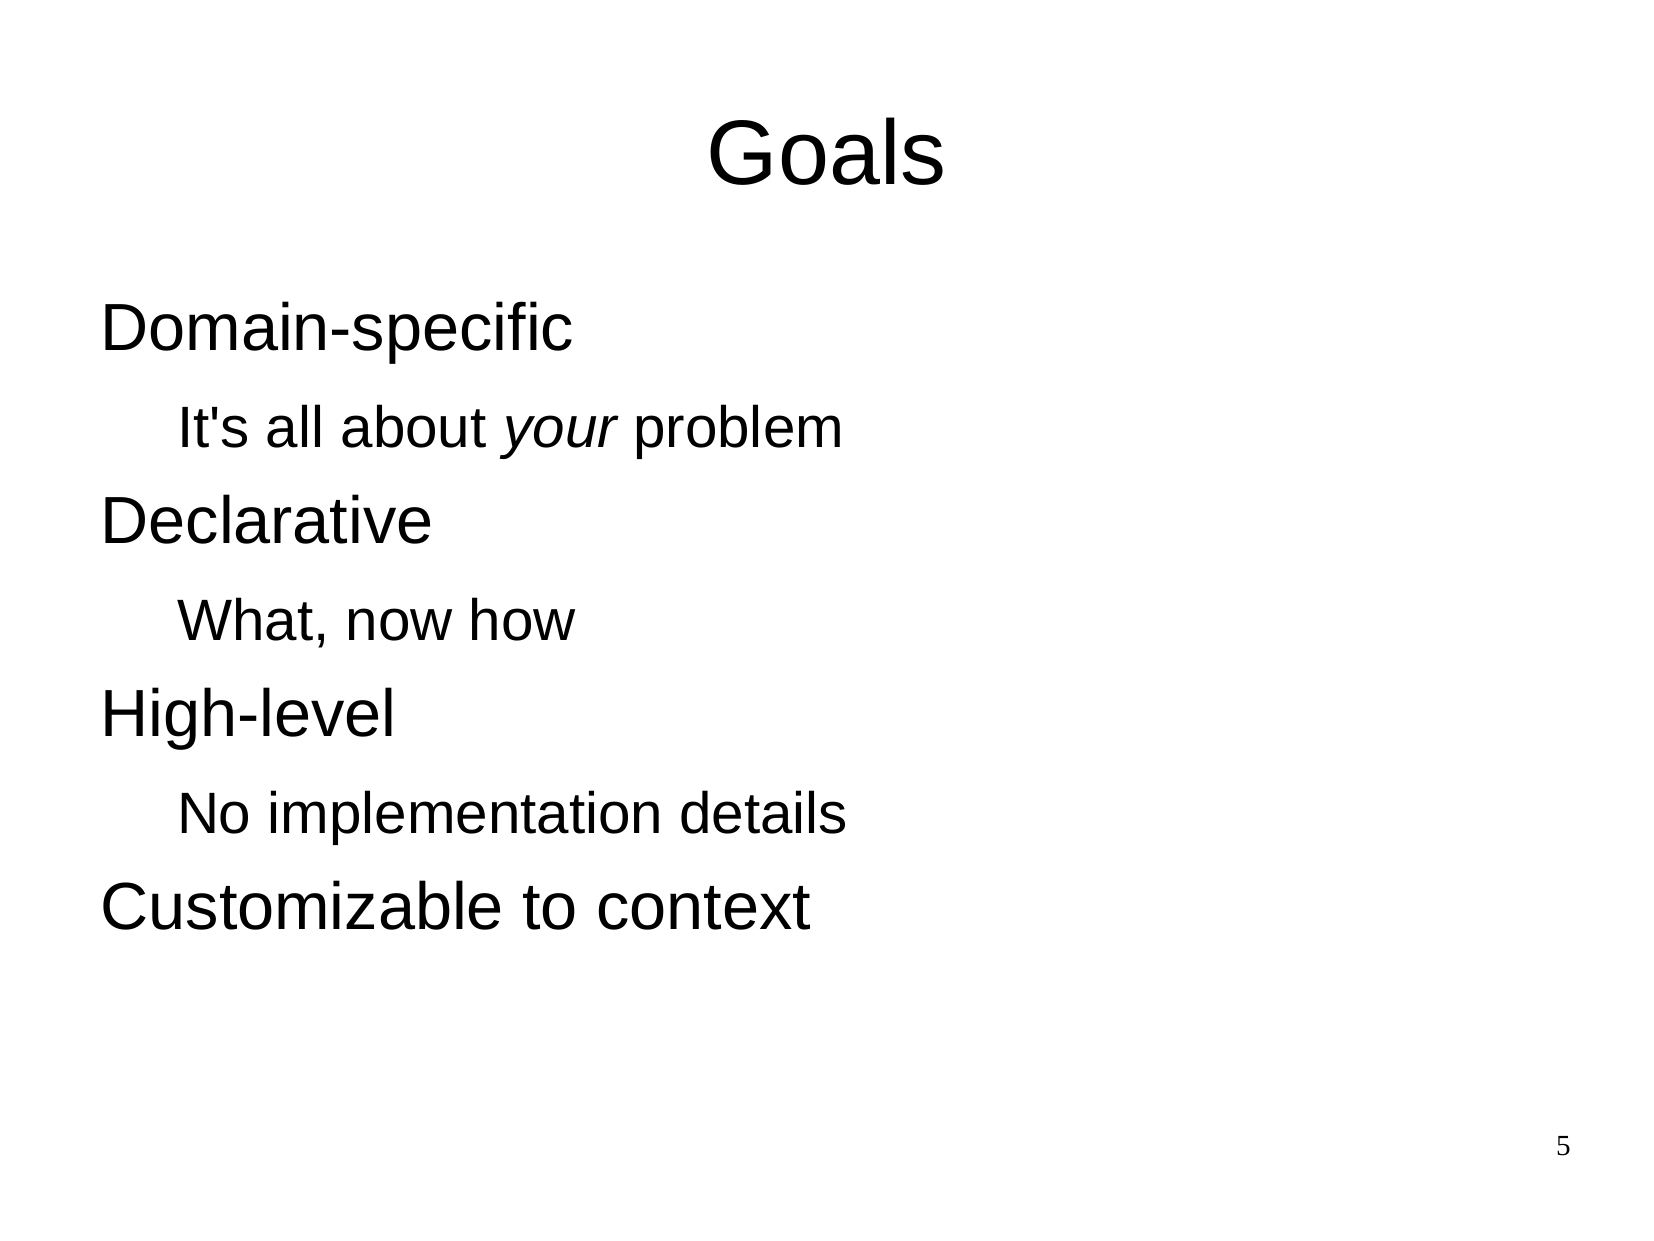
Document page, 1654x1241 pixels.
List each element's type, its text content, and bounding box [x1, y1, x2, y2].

list Domain-specific It's all about your problem Declarative What, now how High-level No implementation details Customizable to context [82, 290, 1571, 1094]
title Goals [82, 49, 1571, 257]
